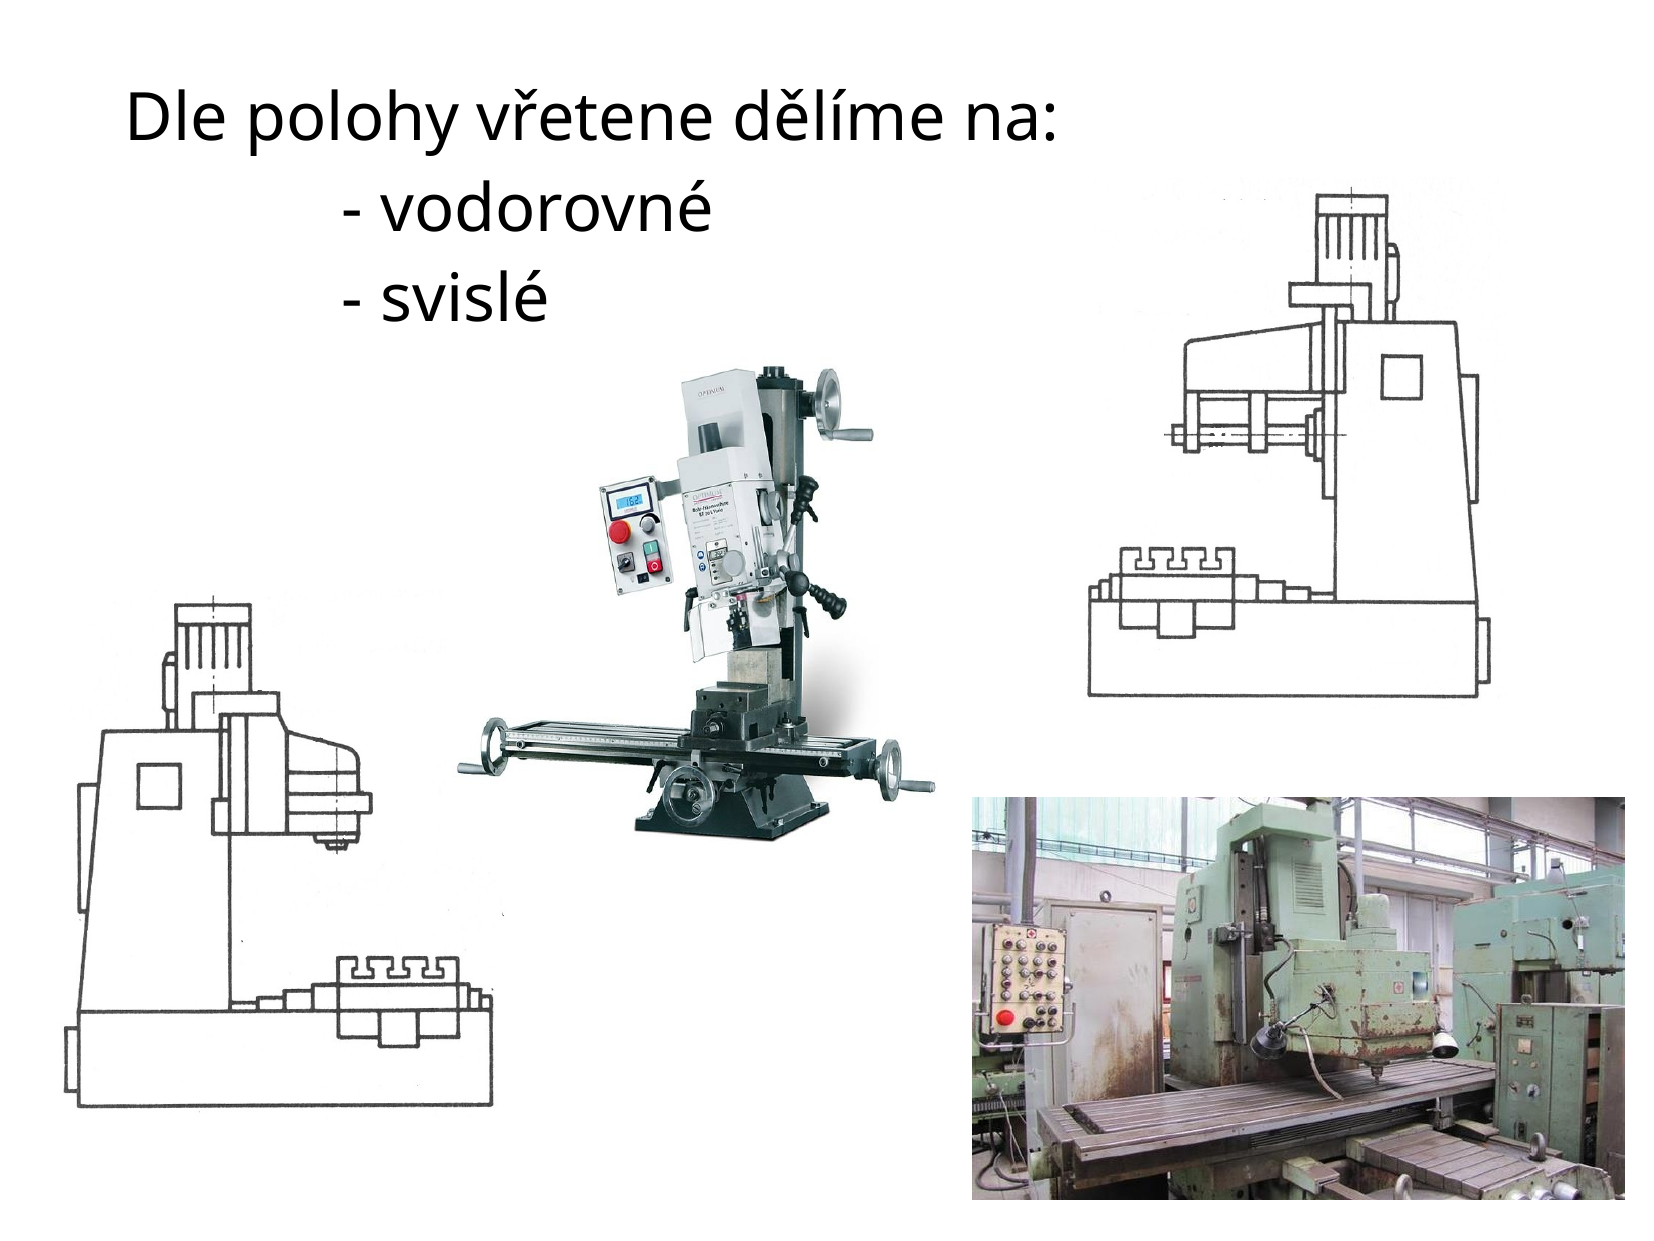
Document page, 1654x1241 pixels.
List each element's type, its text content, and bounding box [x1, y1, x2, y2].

picture [1067, 177, 1506, 709]
picture [59, 357, 945, 1123]
subtitle Dle polohy vřetene dělíme na: - vodorovné - svislé [82, 56, 1571, 1102]
picture [972, 797, 1625, 1201]
